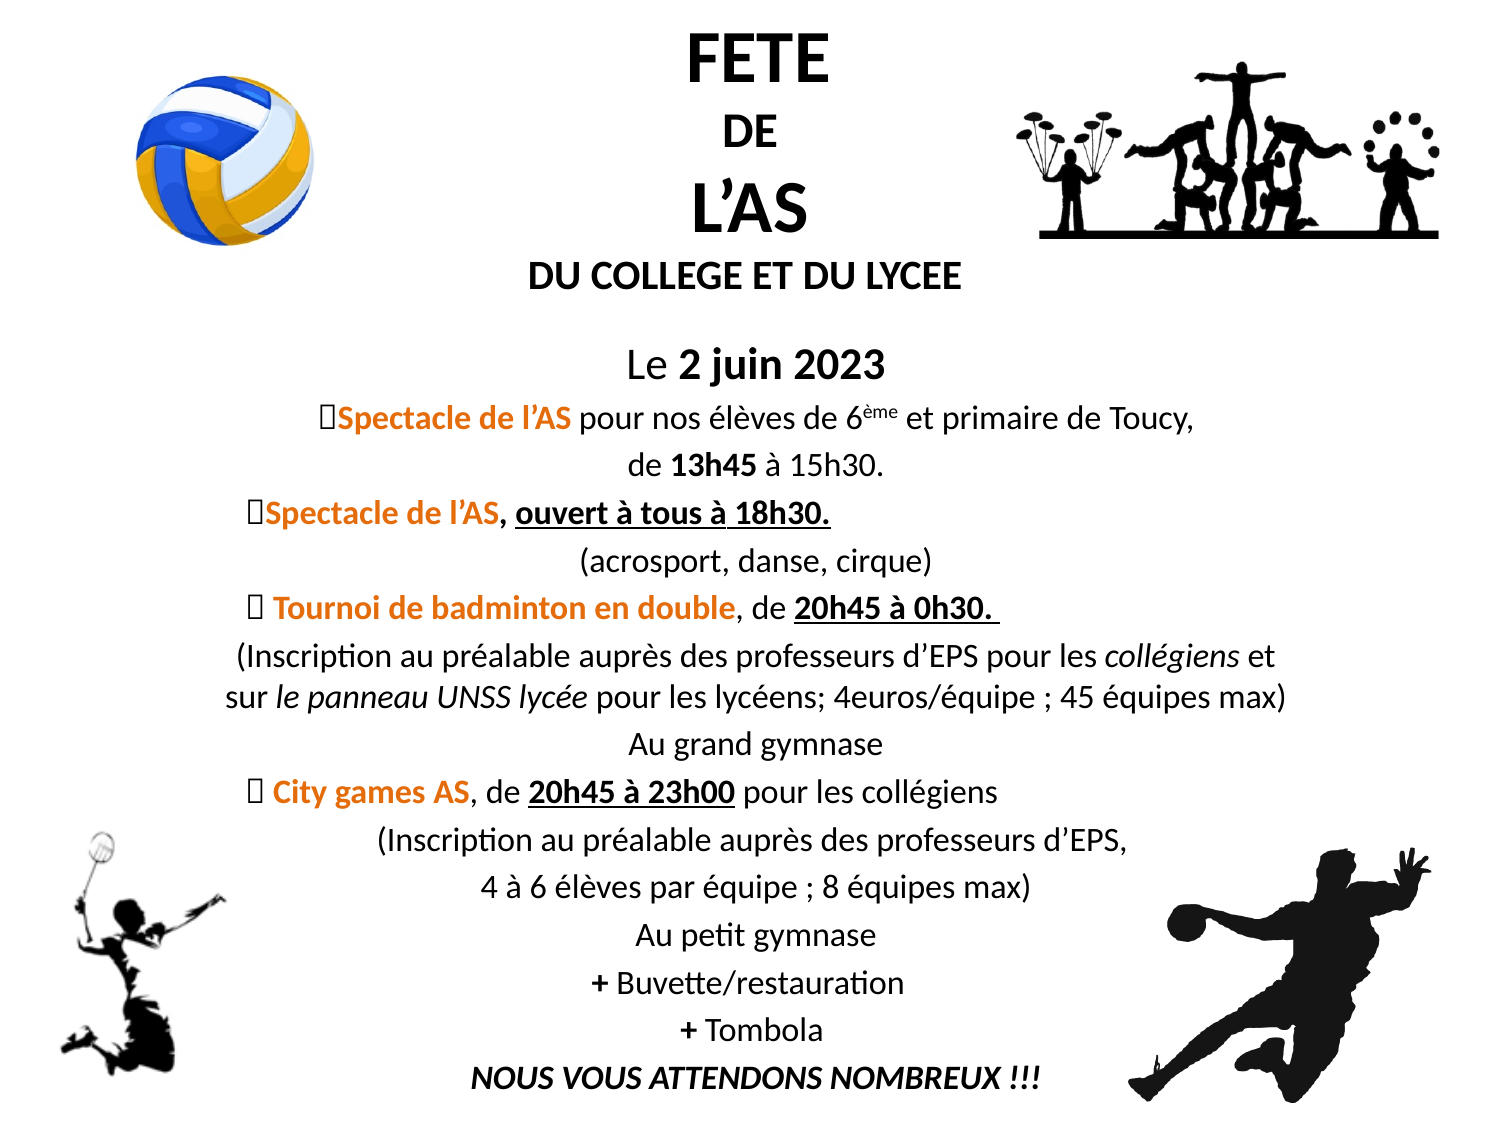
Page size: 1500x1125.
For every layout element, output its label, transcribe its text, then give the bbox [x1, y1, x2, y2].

picture [100, 42, 349, 279]
picture [1104, 817, 1447, 1125]
subtitle Le 2 juin 2023 Spectacle de l’AS pour nos élèves de 6ème et primaire de Toucy, de 13h45 à 15h30. Spectacle de l’AS, ouvert à tous à 18h30. (acrosport, danse, cirque)  Tournoi de badminton en double, de 20h45 à 0h30. (Inscription au préalable auprès des professeurs d’EPS pour les collégiens et sur le panneau UNSS lycée pour les lycéens; 4euros/équipe ; 45 équipes max) Au grand gymnase  City games AS, de 20h45 à 23h00 pour les collégiens (Inscription au préalable auprès des professeurs d’EPS, 4 à 6 élèves par équipe ; 8 équipes max) Au petit gymnase + Buvette/restauration + Tombola NOUS VOUS ATTENDONS NOMBREUX !!! [206, 326, 1306, 1125]
picture [1058, 30, 1465, 239]
picture [0, 813, 302, 1125]
text_box FETE DE L’AS DU COLLEGE ET DU LYCEE [442, 0, 1058, 305]
